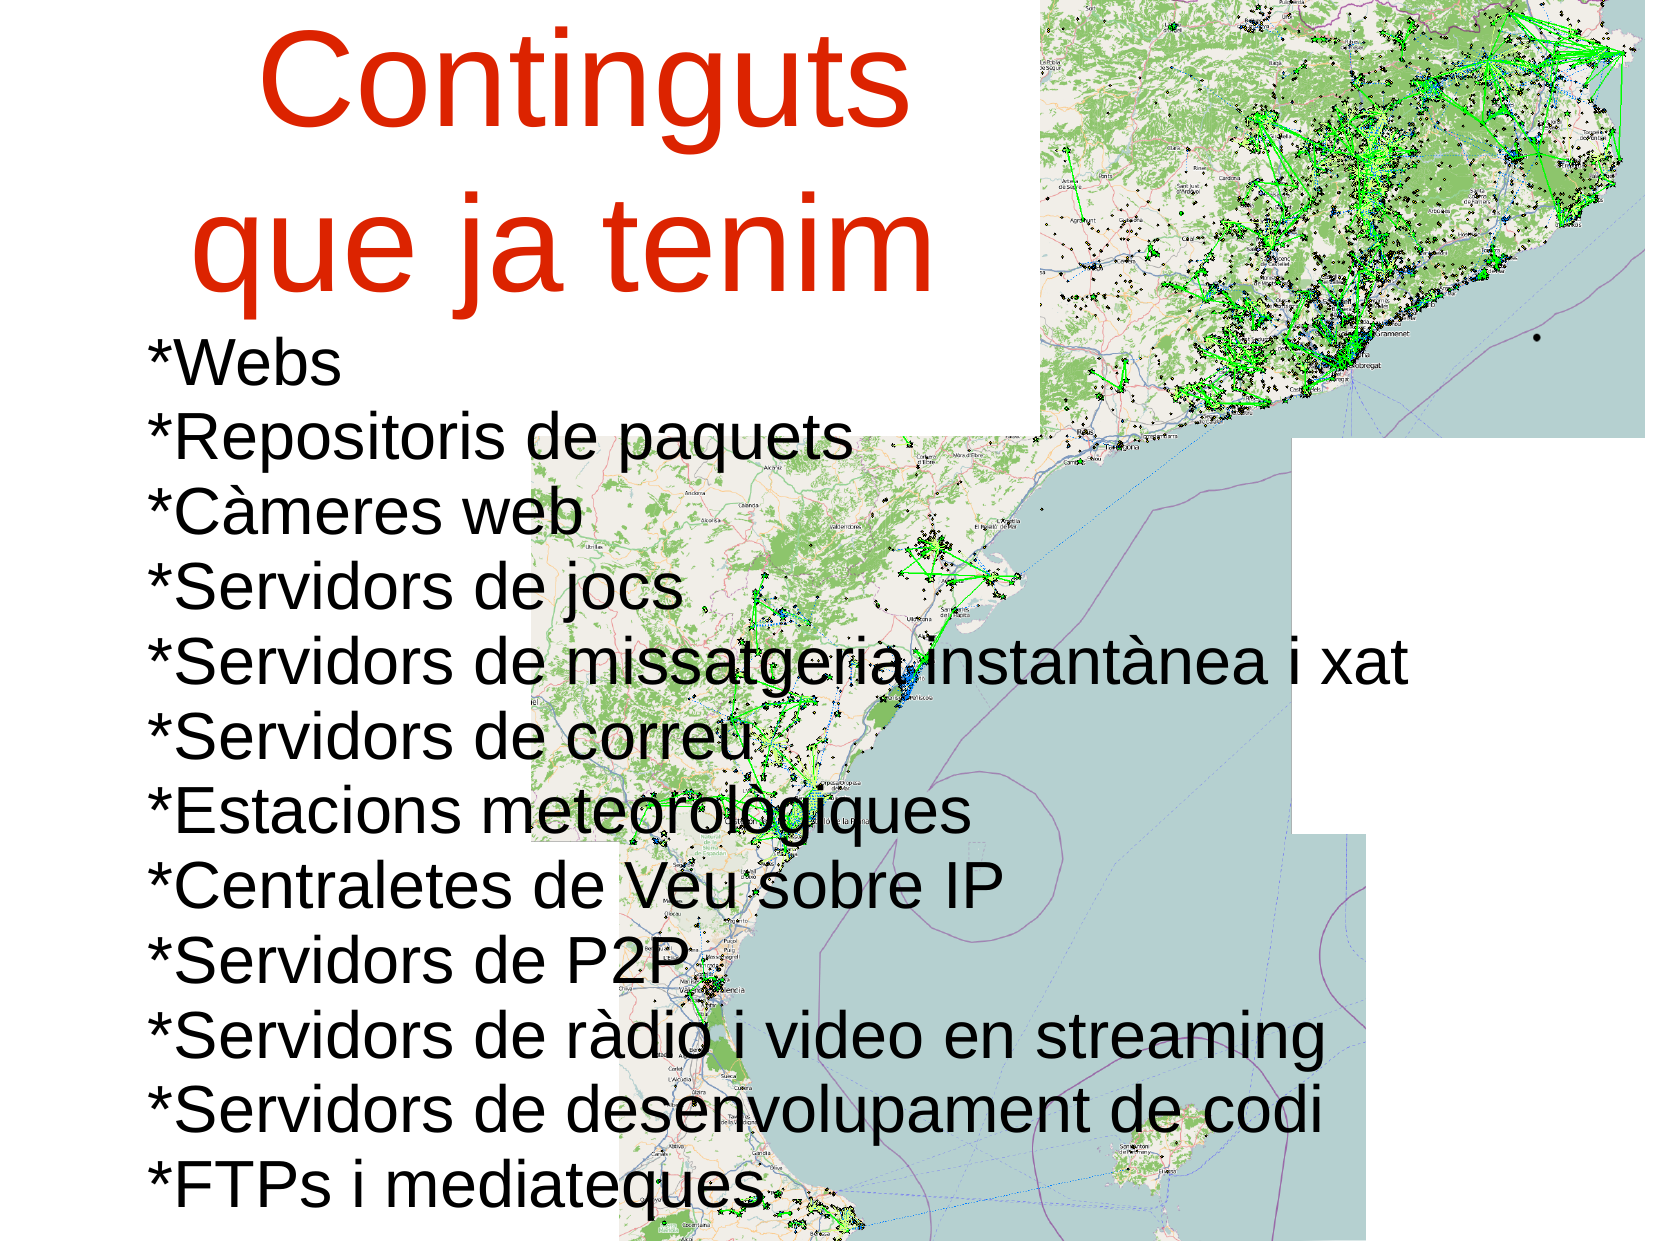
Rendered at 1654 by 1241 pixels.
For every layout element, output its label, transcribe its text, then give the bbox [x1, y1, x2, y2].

title Continguts que ja tenim [76, 1, 1093, 324]
list *Webs *Repositoris de paquets *Càmeres web *Servidors de jocs *Servidors de missatgeria instantànea i xat *Servidors de correu *Estacions meteorològiques *Centraletes de Veu sobre IP *Servidors de P2P *Servidors de ràdio i video en streaming *Servidors de desenvolupament de codi *FTPs i mediateques [76, 324, 1565, 1223]
picture [531, 0, 1645, 1241]
